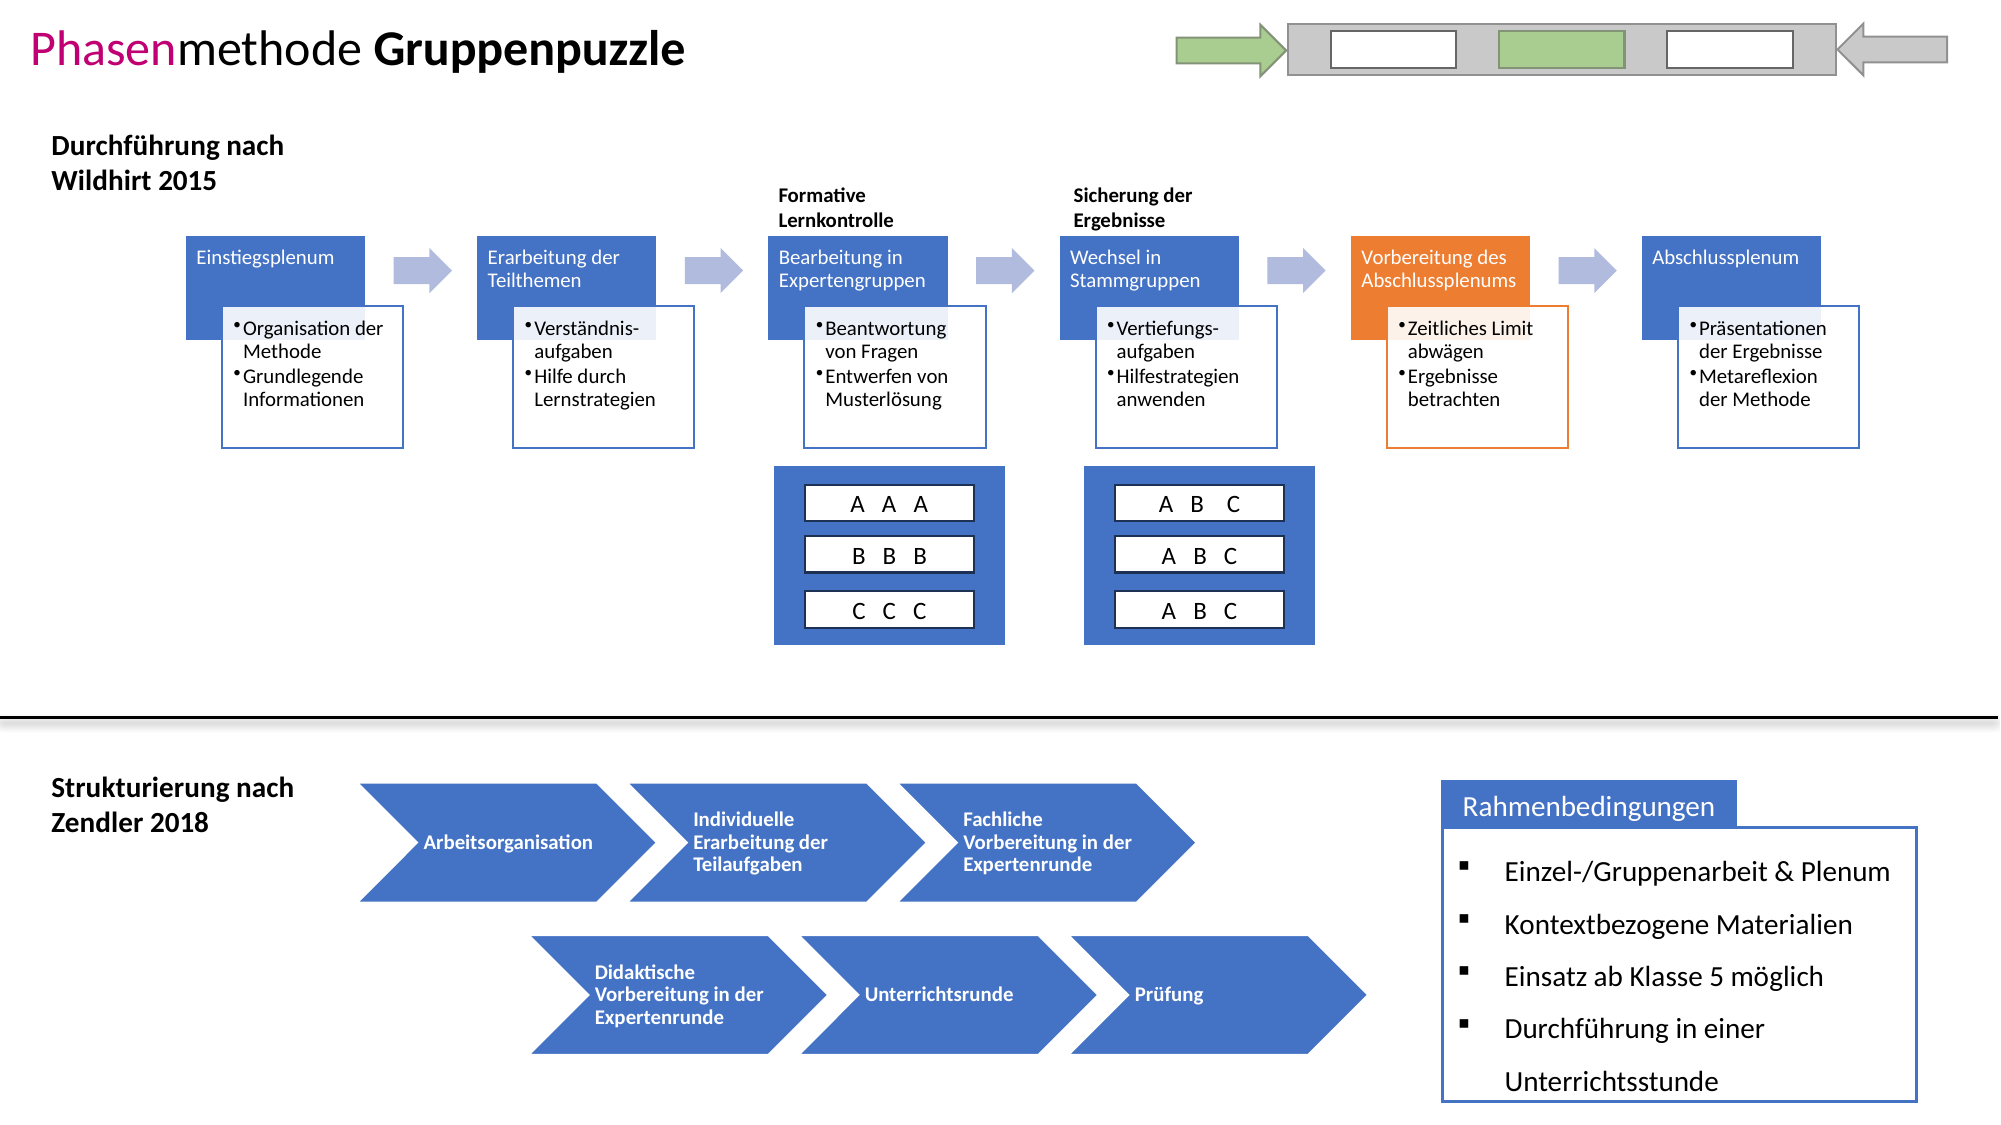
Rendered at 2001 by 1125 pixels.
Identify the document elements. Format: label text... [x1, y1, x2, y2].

text_box [1558, 248, 1617, 294]
text_box A B C [1114, 484, 1285, 522]
text_box [1267, 248, 1326, 294]
text_box [1085, 466, 1314, 644]
text_box [1132, 0, 1981, 101]
text_box Rahmenbedingungen [1442, 781, 1736, 828]
text_box Zeitliches Limit abwägen Ergebnisse betrachten [1386, 306, 1569, 448]
text_box Vorbereitung des Abschlussplenums [1349, 235, 1531, 342]
text_box Wechsel in Stammgruppen [1058, 235, 1240, 342]
text_box Einstiegsplenum [184, 235, 367, 342]
text_box Didaktische Vorbereitung in der Expertenrunde [528, 935, 829, 1055]
text_box C C C [804, 591, 975, 628]
text_box [775, 466, 1004, 644]
text_box Bearbeitung in Expertengruppen [767, 239, 949, 342]
text_box [393, 248, 452, 294]
text_box Strukturierung nach Zendler 2018 [36, 761, 473, 847]
text_box Formative Lernkontrolle [763, 174, 949, 239]
text_box Erarbeitung der Teilthemen [476, 235, 658, 342]
text_box Sicherung der Ergebnisse [1059, 173, 1244, 239]
text_box Einzel-/Gruppenarbeit & Plenum Kontextbezogene Materialien Einsatz ab Klasse 5 möglich Durchführung in einer Unterrichtsstunde [1442, 827, 1917, 1102]
text_box Arbeitsorganisation [356, 782, 657, 903]
text_box Organisation der Methode Grundlegende Informationen [221, 306, 404, 448]
text_box A B C [1114, 591, 1285, 628]
text_box Individuelle Erarbeitung der Teilaufgaben [626, 782, 927, 903]
text_box Fachliche Vorbereitung in der Expertenrunde [896, 782, 1197, 903]
text_box Präsentationen der Ergebnisse Metareflexion der Methode [1678, 306, 1860, 448]
text_box A A A [804, 484, 975, 522]
text_box A B C [1114, 535, 1285, 573]
text_box Abschlussplenum [1640, 235, 1823, 342]
text_box Vertiefungs-aufgaben Hilfestrategien anwenden [1095, 306, 1277, 448]
text_box Durchführung nach Wildhirt 2015 [36, 119, 473, 204]
text_box Beantwortung von Fragen Entwerfen von Musterlösung [804, 306, 986, 448]
text_box Prüfung [1068, 935, 1369, 1055]
text_box Unterrichtsrunde [798, 935, 1099, 1055]
text_box [976, 248, 1035, 294]
text_box Verständnis-aufgaben Hilfe durch Lernstrategien [513, 306, 695, 448]
text_box B B B [804, 535, 975, 573]
text_box [684, 248, 744, 294]
subtitle Phasenmethode Gruppenpuzzle [15, 14, 1982, 287]
